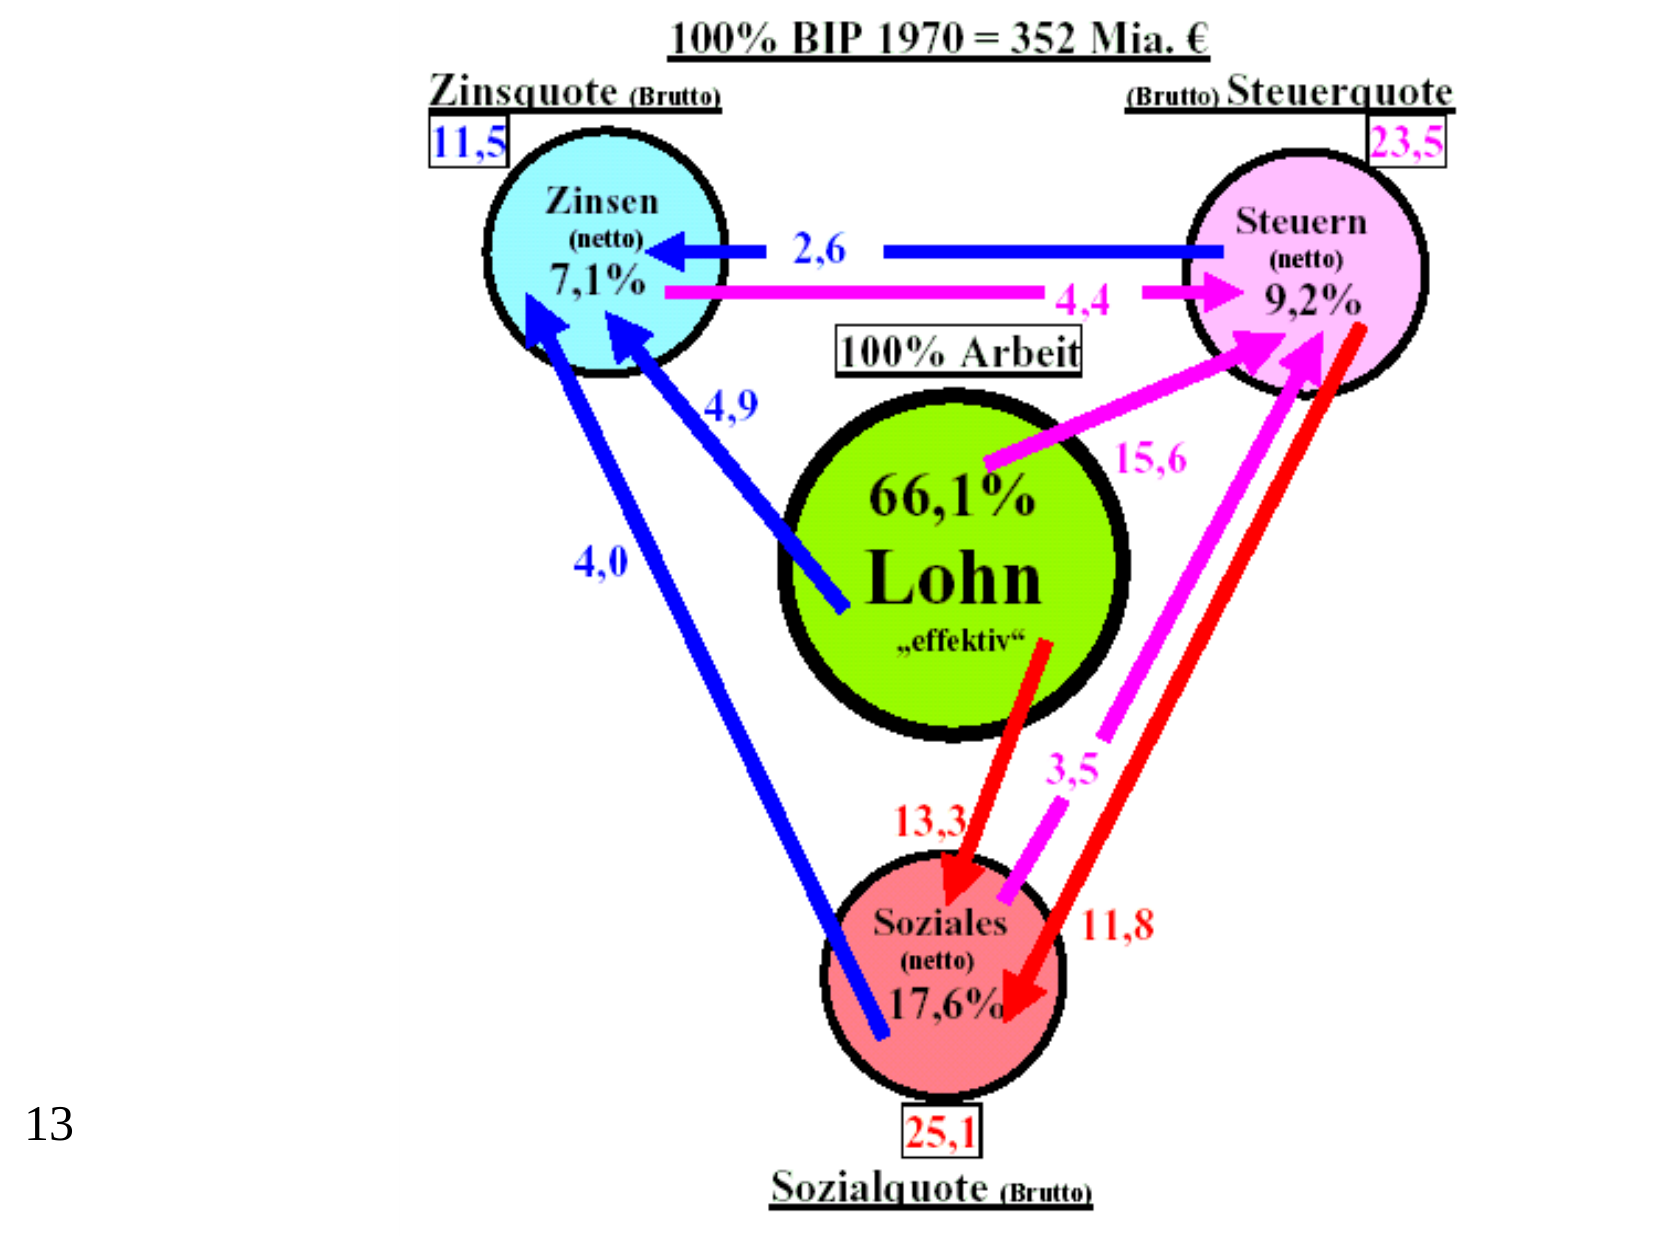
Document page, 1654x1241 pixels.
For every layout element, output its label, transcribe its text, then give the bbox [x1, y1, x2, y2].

picture [398, 2, 1525, 1236]
text_box <Nummer> [24, 1095, 259, 1157]
